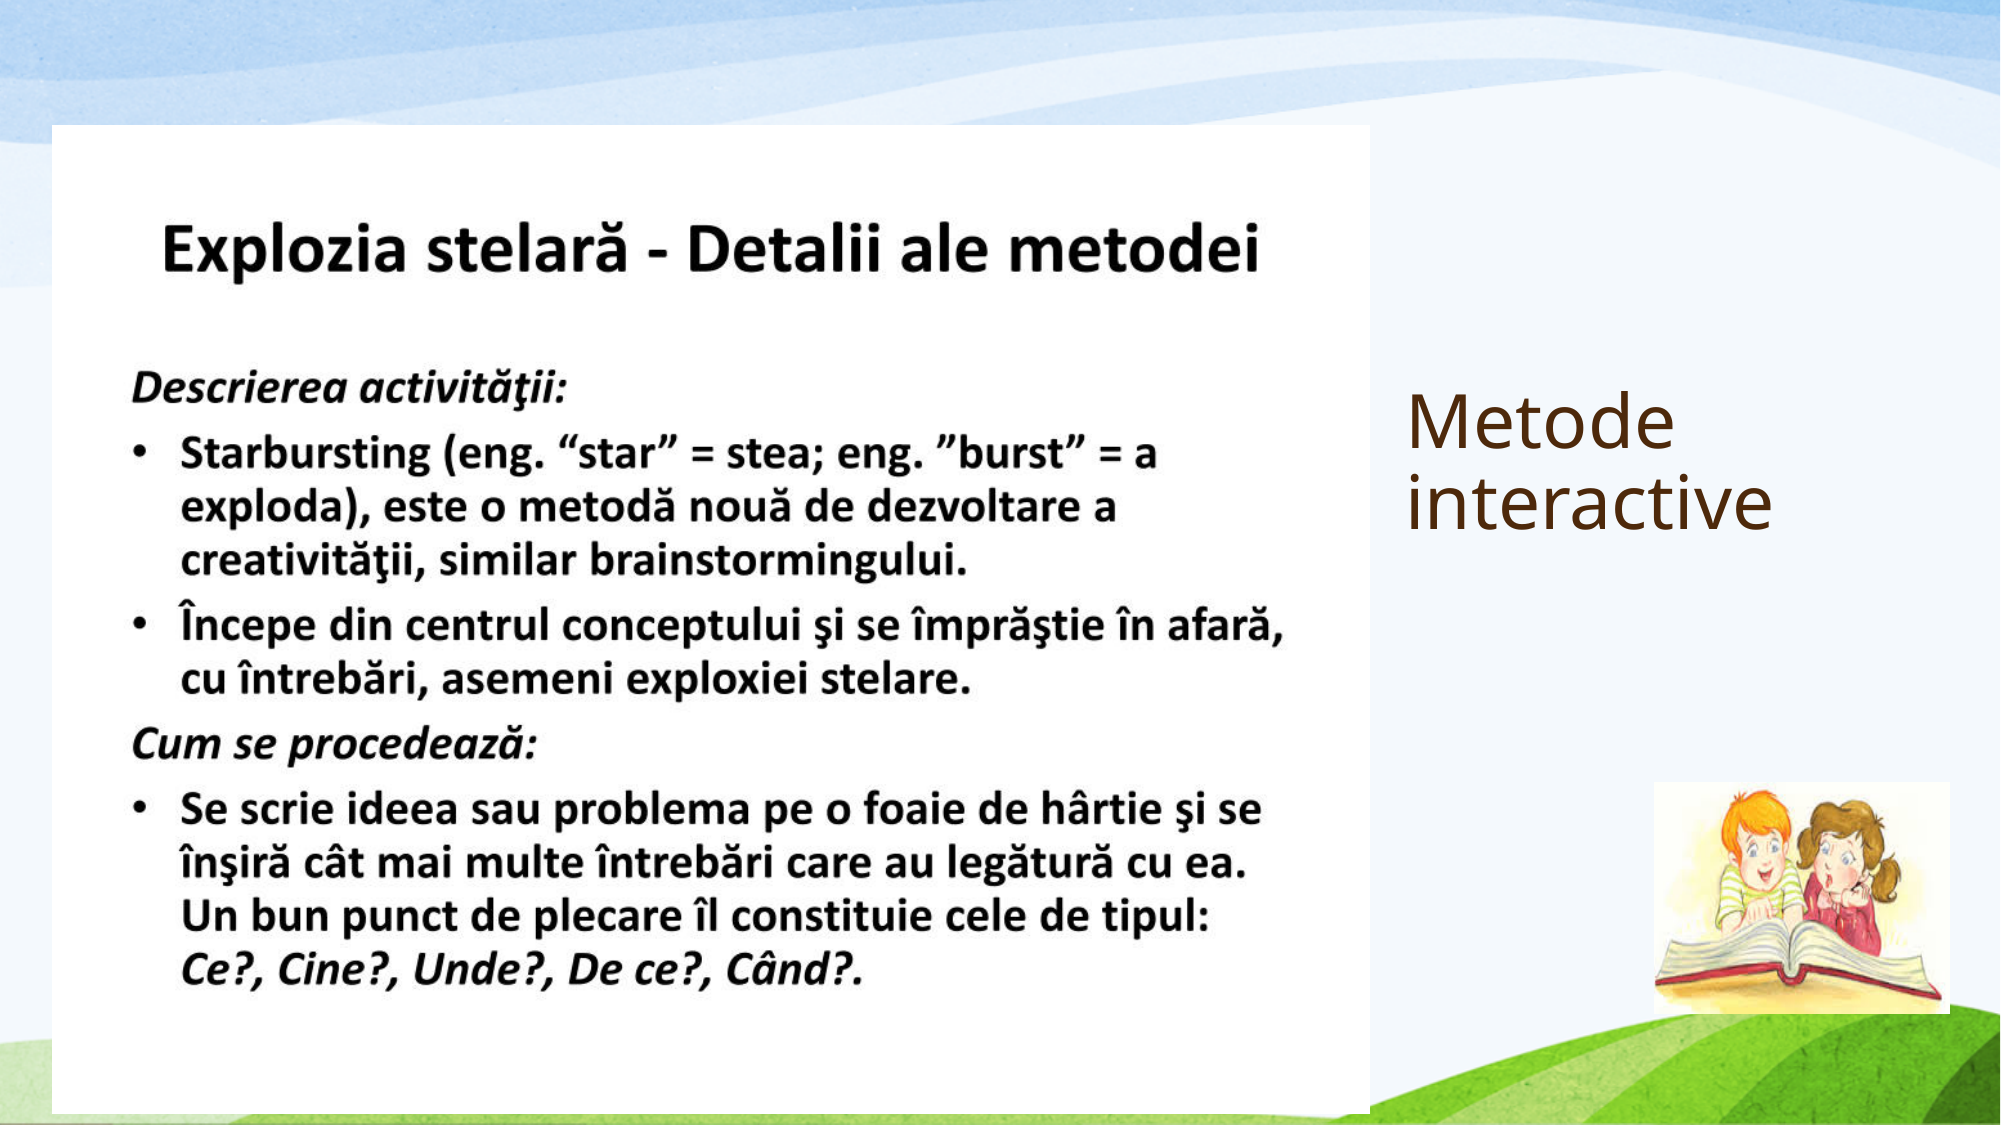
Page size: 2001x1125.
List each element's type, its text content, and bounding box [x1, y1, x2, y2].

picture [0, 0, 2001, 1125]
title Metode interactive [1390, 207, 2000, 553]
